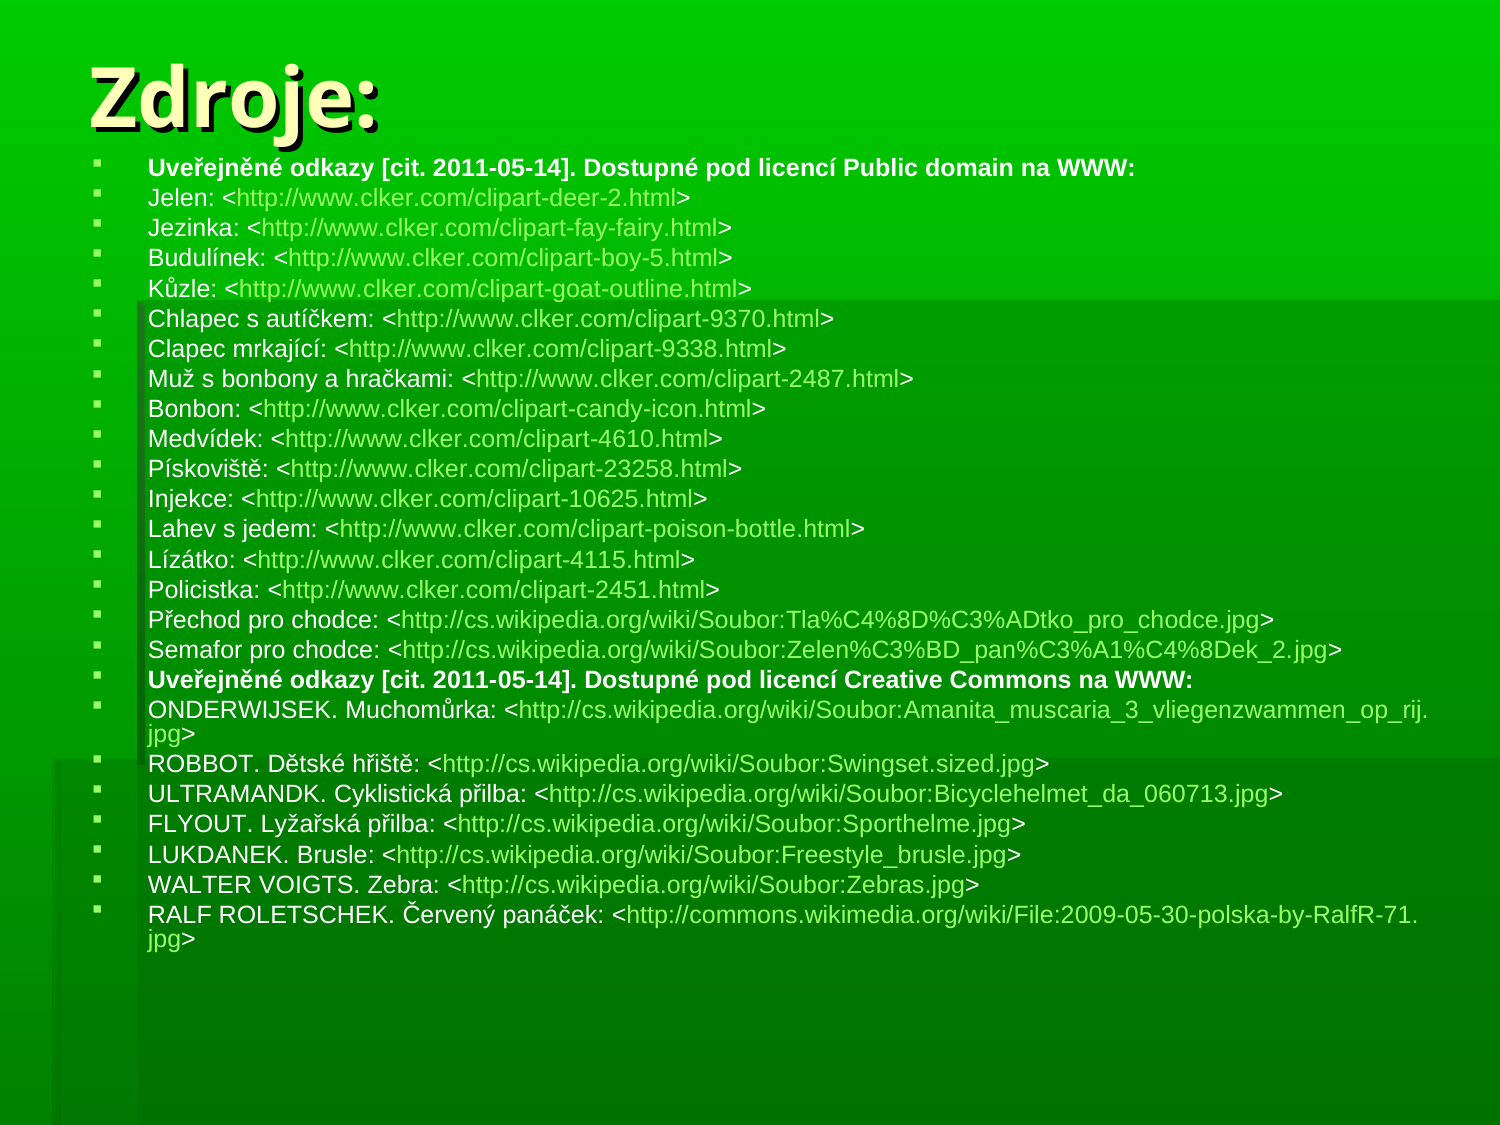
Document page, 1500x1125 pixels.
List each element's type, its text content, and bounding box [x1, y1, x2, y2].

title Zdroje: [75, 36, 1451, 153]
list Uveřejněné odkazy [cit. 2011-05-14]. Dostupné pod licencí Public domain na WWW: Jelen: <http://www.clker.com/clipart-deer-2.html> Jezinka: <http://www.clker.com/clipart-fay-fairy.html> Budulínek: <http://www.clker.com/clipart-boy-5.html> Kůzle: <http://www.clker.com/clipart-goat-outline.html> Chlapec s autíčkem: <http://www.clker.com/clipart-9370.html> Clapec mrkající: <http://www.clker.com/clipart-9338.html> Muž s bonbony a hračkami: <http://www.clker.com/clipart-2487.html> Bonbon: <http://www.clker.com/clipart-candy-icon.html> Medvídek: <http://www.clker.com/clipart-4610.html> Pískoviště: <http://www.clker.com/clipart-23258.html> Injekce: <http://www.clker.com/clipart-10625.html> Lahev s jedem: <http://www.clker.com/clipart-poison-bottle.html> Lízátko: <http://www.clker.com/clipart-4115.html> Policistka: <http://www.clker.com/clipart-2451.html> Přechod pro chodce: <http://cs.wikipedia.org/wiki/Soubor:Tla%C4%8D%C3%ADtko_pro_chodce.jpg> Semafor pro chodce: <http://cs.wikipedia.org/wiki/Soubor:Zelen%C3%BD_pan%C3%A1%C4%8Dek_2.jpg> Uveřejněné odkazy [cit. 2011-05-14]. Dostupné pod licencí Creative Commons na WWW: ONDERWIJSEK. Muchomůrka: <http://cs.wikipedia.org/wiki/Soubor:Amanita_muscaria_3_vliegenzwammen_op_rij.jpg> ROBBOT. Dětské hřiště: <http://cs.wikipedia.org/wiki/Soubor:Swingset.sized.jpg> ULTRAMANDK. Cyklistická přilba: <http://cs.wikipedia.org/wiki/Soubor:Bicyclehelmet_da_060713.jpg> FLYOUT. Lyžařská přilba: <http://cs.wikipedia.org/wiki/Soubor:Sporthelme.jpg> LUKDANEK. Brusle: <http://cs.wikipedia.org/wiki/Soubor:Freestyle_brusle.jpg> WALTER VOIGTS. Zebra: <http://cs.wikipedia.org/wiki/Soubor:Zebras.jpg> RALF ROLETSCHEK. Červený panáček: <http://commons.wikimedia.org/wiki/File:2009-05-30-polska-by-RalfR-71.jpg> [76, 113, 1452, 1083]
